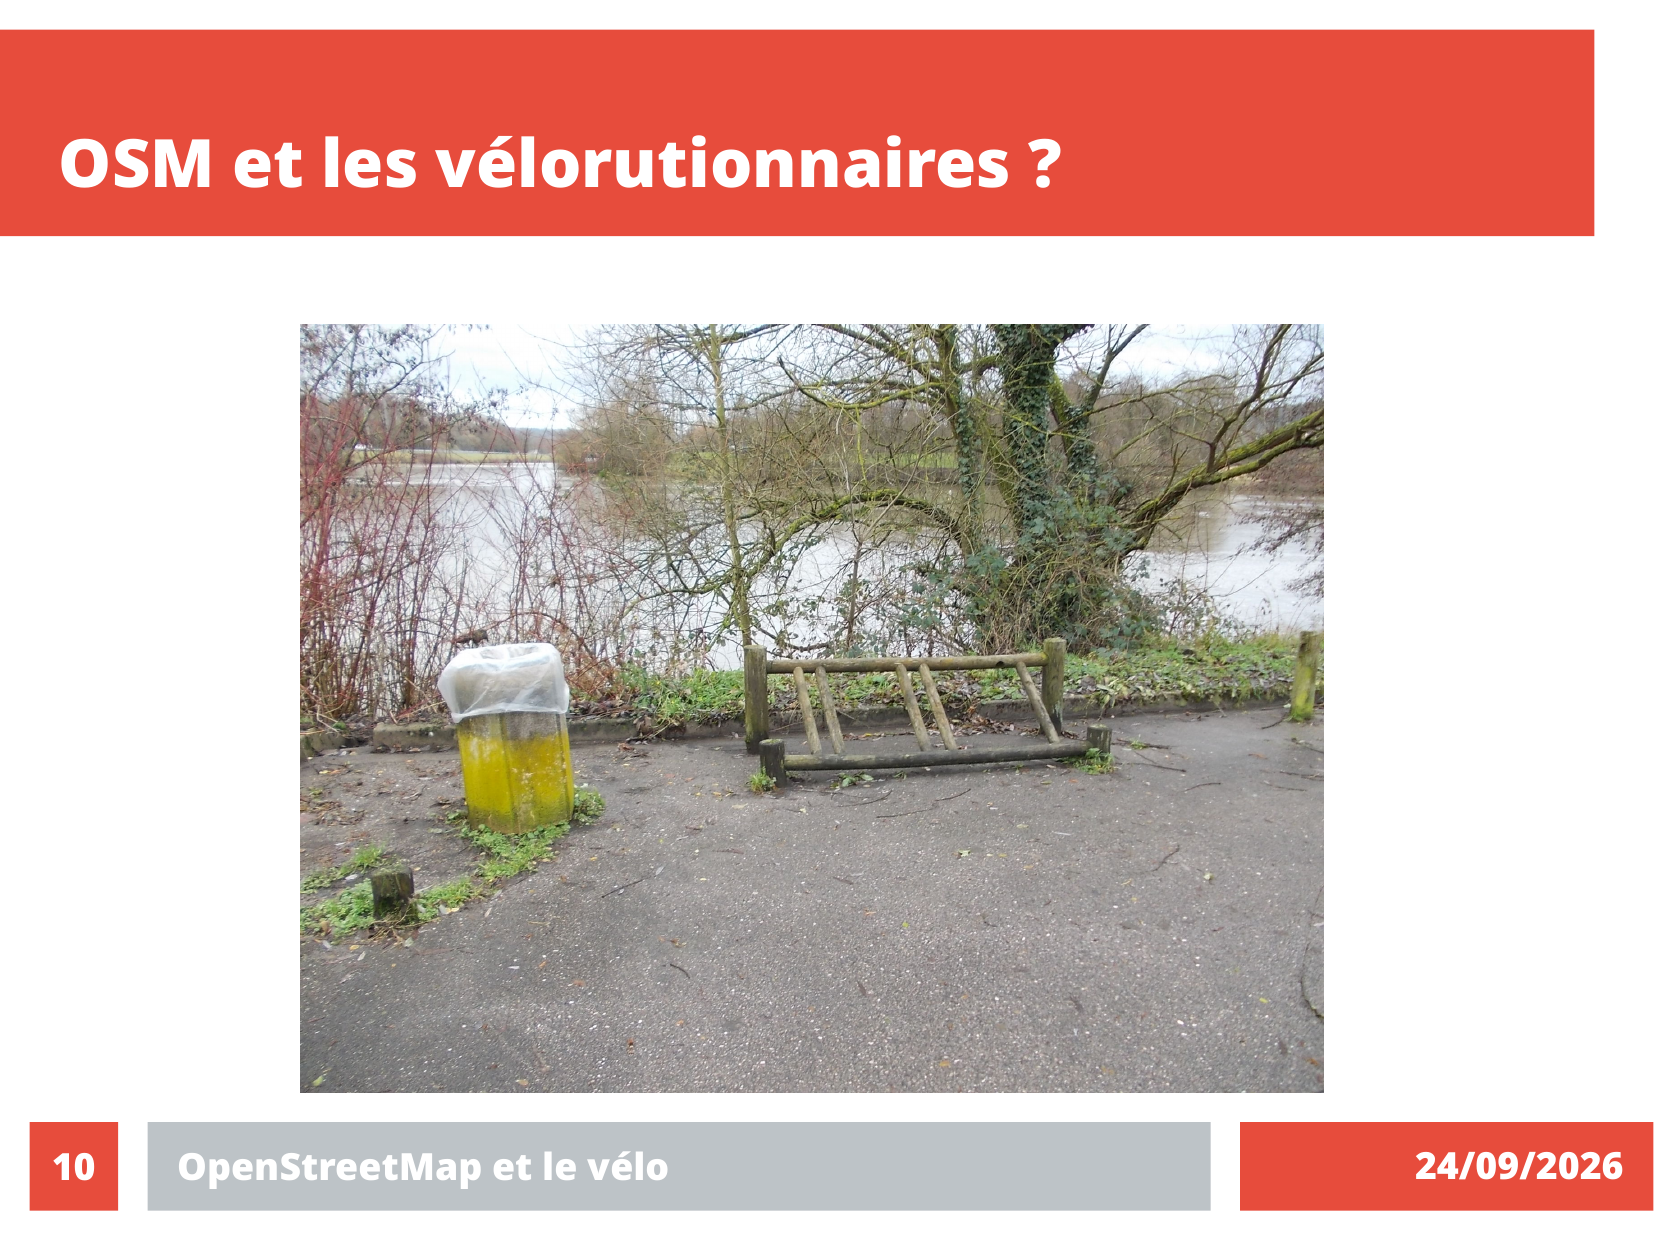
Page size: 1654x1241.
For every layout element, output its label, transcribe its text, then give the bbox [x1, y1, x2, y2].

picture [300, 324, 1324, 1093]
title OSM et les vélorutionnaires ? [59, 59, 1595, 207]
